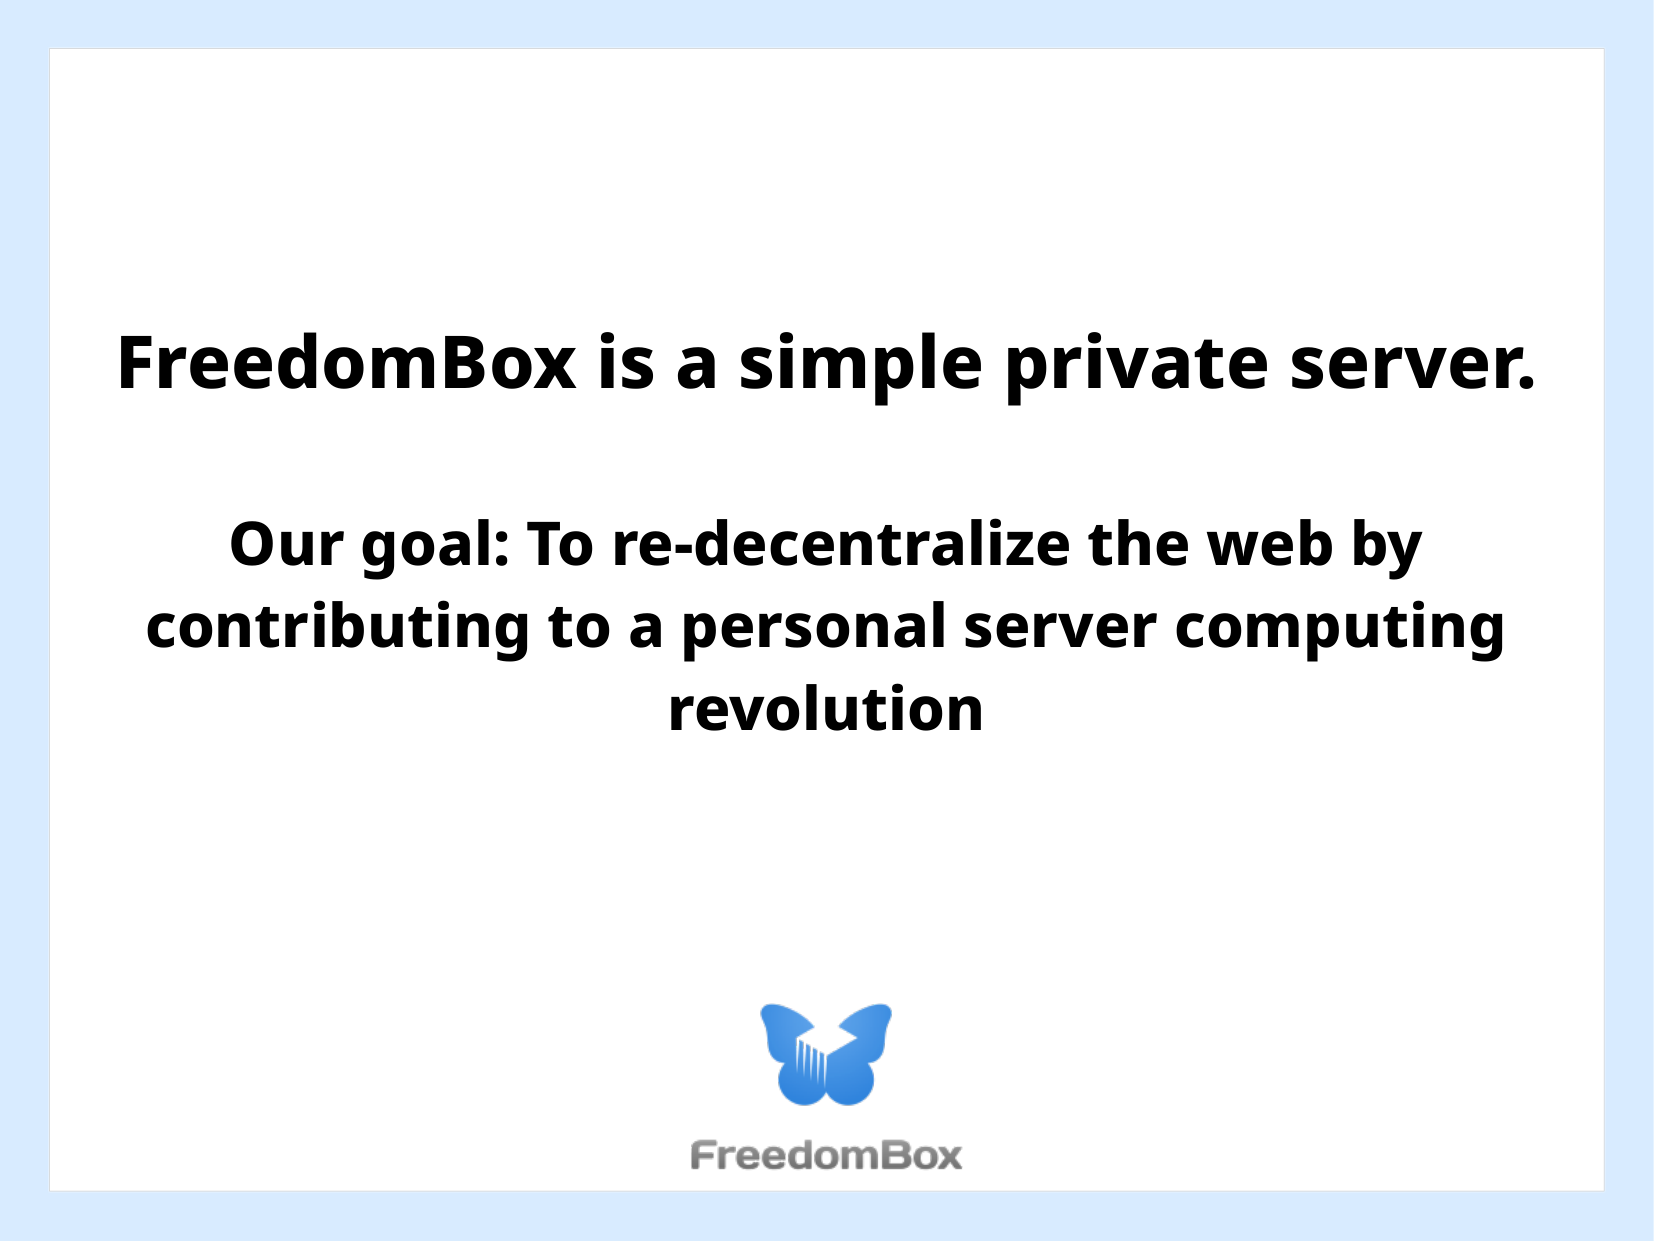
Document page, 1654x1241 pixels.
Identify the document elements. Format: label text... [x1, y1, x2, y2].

picture [0, 0, 1654, 1241]
subtitle FreedomBox is a simple private server. Our goal: To re-decentralize the web by contributing to a personal server computing revolution [82, 49, 1571, 1010]
